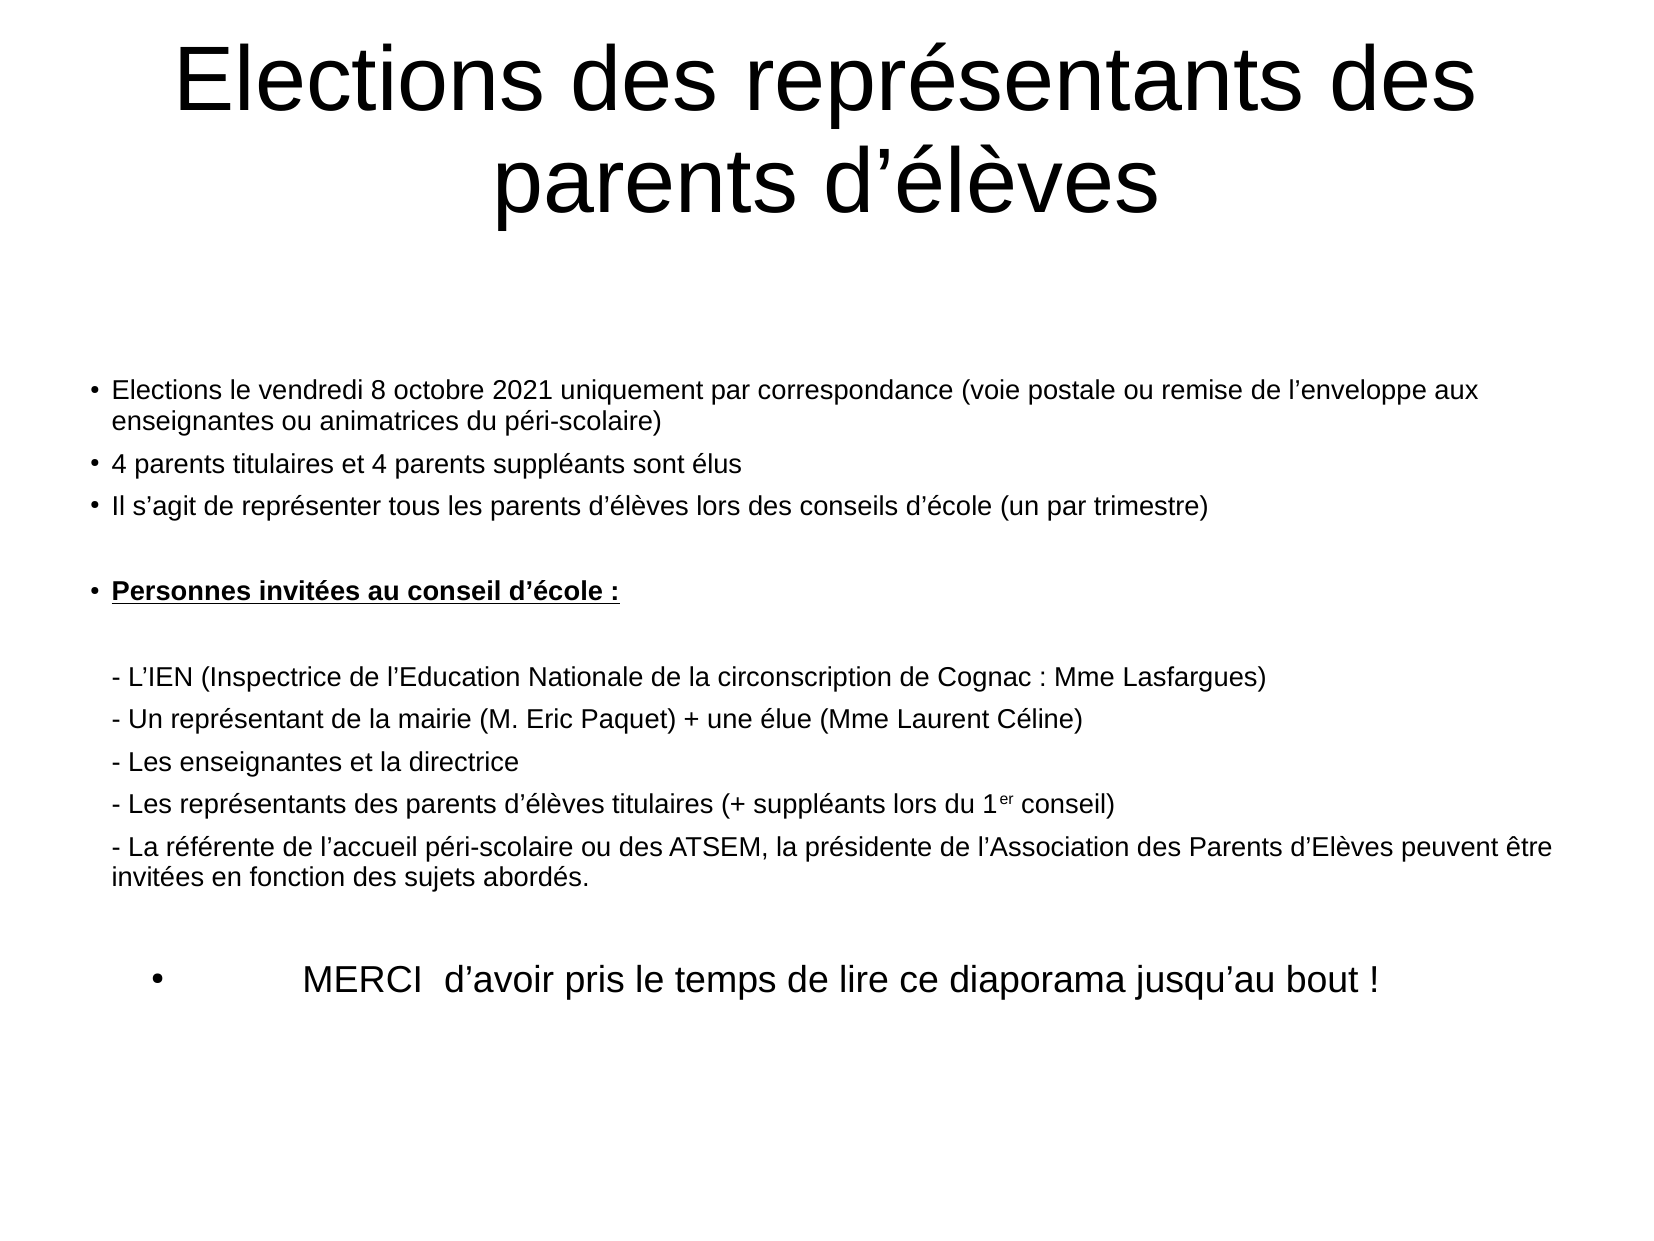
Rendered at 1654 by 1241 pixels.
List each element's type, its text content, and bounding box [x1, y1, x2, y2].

title Elections des représentants des parents d’élèves [82, 27, 1571, 290]
list Elections le vendredi 8 octobre 2021 uniquement par correspondance (voie postale ou remise de l’enveloppe aux enseignantes ou animatrices du péri-scolaire) 4 parents titulaires et 4 parents suppléants sont élus Il s’agit de représenter tous les parents d’élèves lors des conseils d’école (un par trimestre) Personnes invitées au conseil d’école : - L’IEN (Inspectrice de l’Education Nationale de la circonscription de Cognac : Mme Lasfargues) - Un représentant de la mairie (M. Eric Paquet) + une élue (Mme Laurent Céline) - Les enseignantes et la directrice - Les représentants des parents d’élèves titulaires (+ suppléants lors du 1er conseil) - La référente de l’accueil péri-scolaire ou des ATSEM, la présidente de l’Association des Parents d’Elèves peuvent être invitées en fonction des sujets abordés. MERCI d’avoir pris le temps de lire ce diaporama jusqu’au bout ! [82, 290, 1571, 1010]
